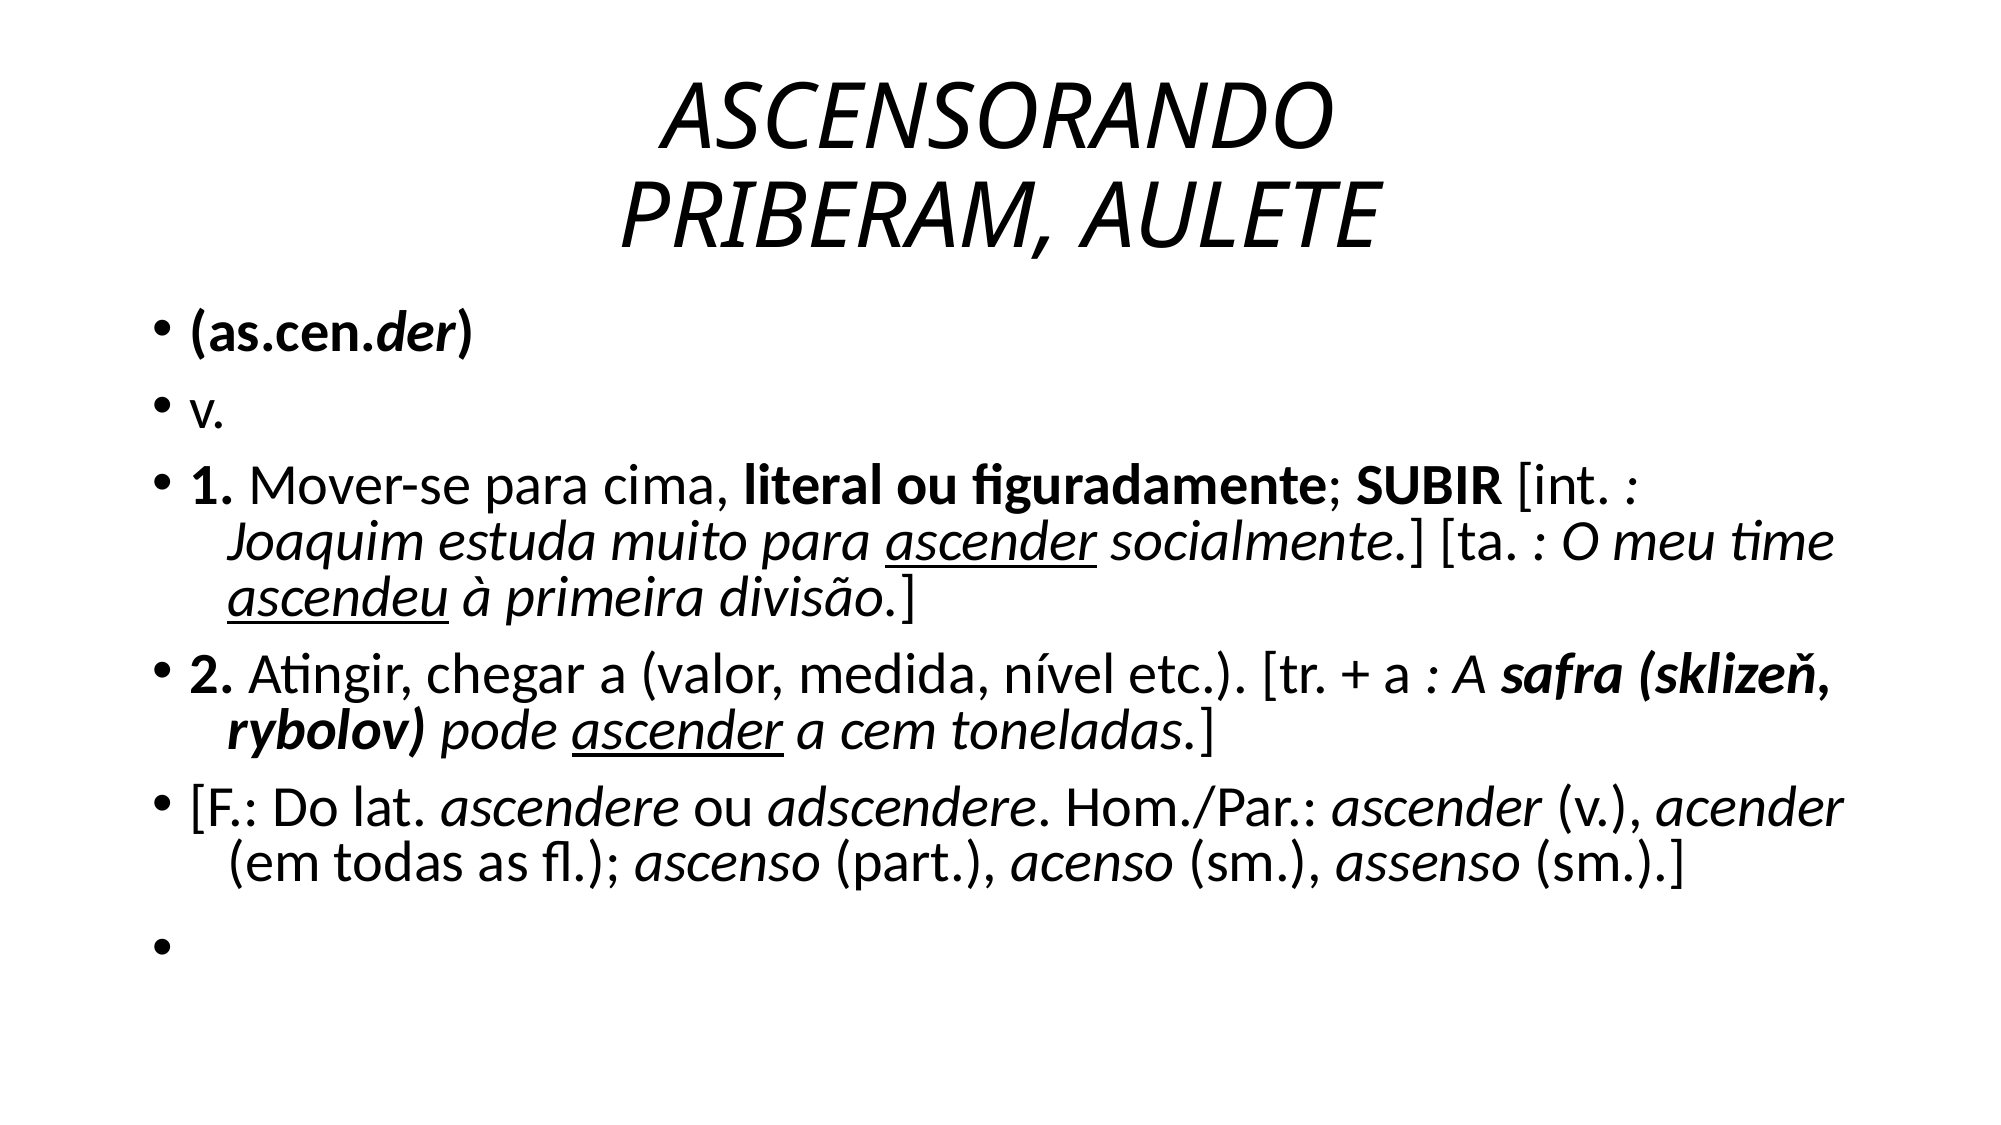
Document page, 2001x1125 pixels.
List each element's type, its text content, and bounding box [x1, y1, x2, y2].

list (as.cen.der) v. 1. Mover-se para cima, literal ou figuradamente; SUBIR [int. : Joaquim estuda muito para ascender socialmente.] [ta. : O meu time ascendeu à primeira divisão.] 2. Atingir, chegar a (valor, medida, nível etc.). [tr. + a : A safra (sklizeň, rybolov) pode ascender a cem toneladas.] [F.: Do lat. ascendere ou adscendere. Hom./Par.: ascender (v.), acender (em todas as fl.); ascenso (part.), acenso (sm.), assenso (sm.).] [137, 299, 1863, 1014]
title ASCENSORANDO PRIBERAM, AULETE [137, 59, 1863, 278]
